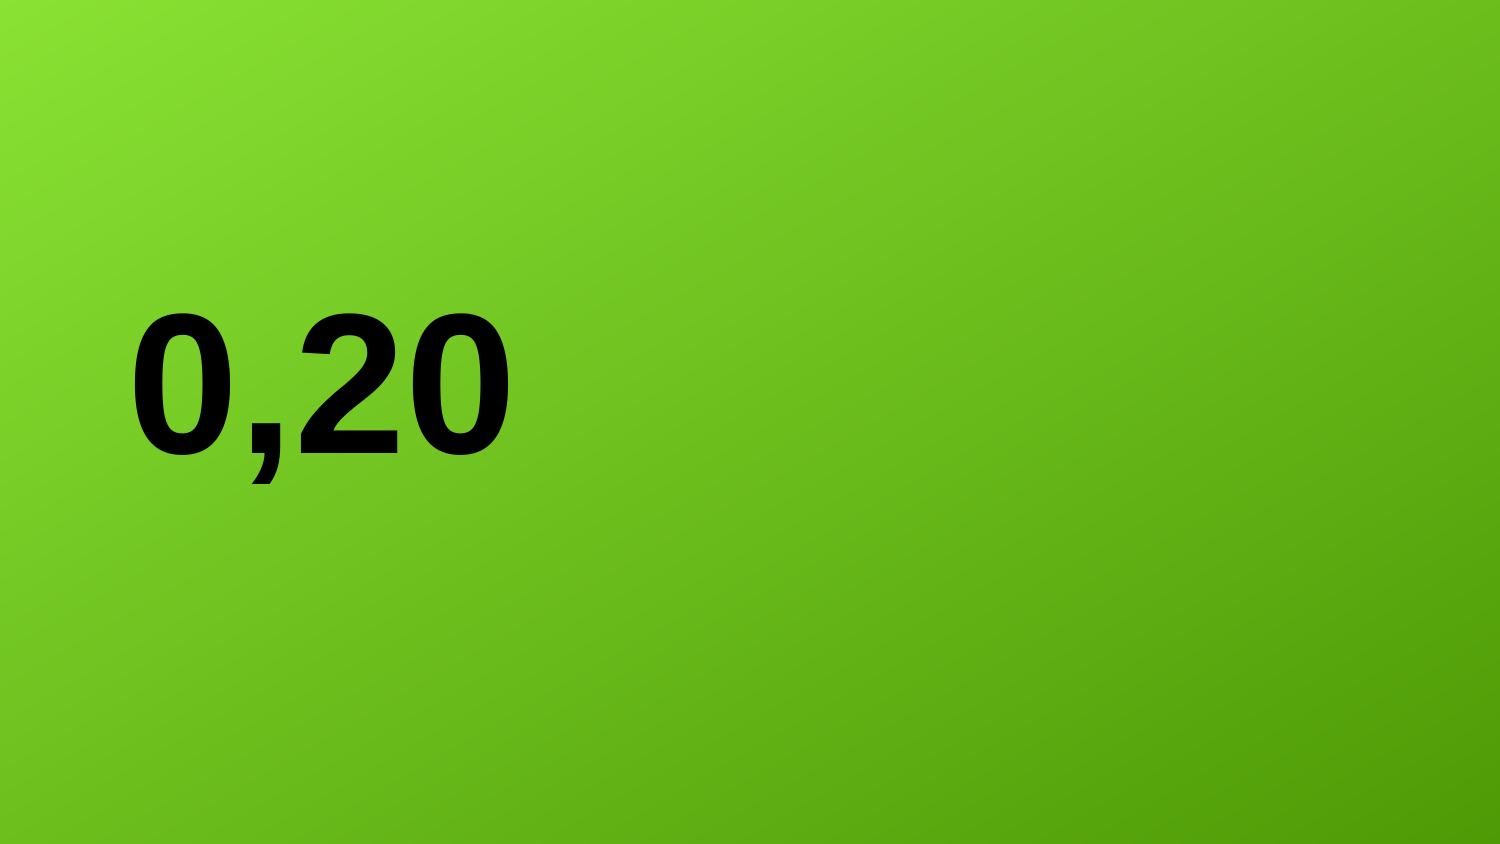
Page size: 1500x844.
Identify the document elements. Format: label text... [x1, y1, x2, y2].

title 0,20 [112, 318, 1388, 509]
